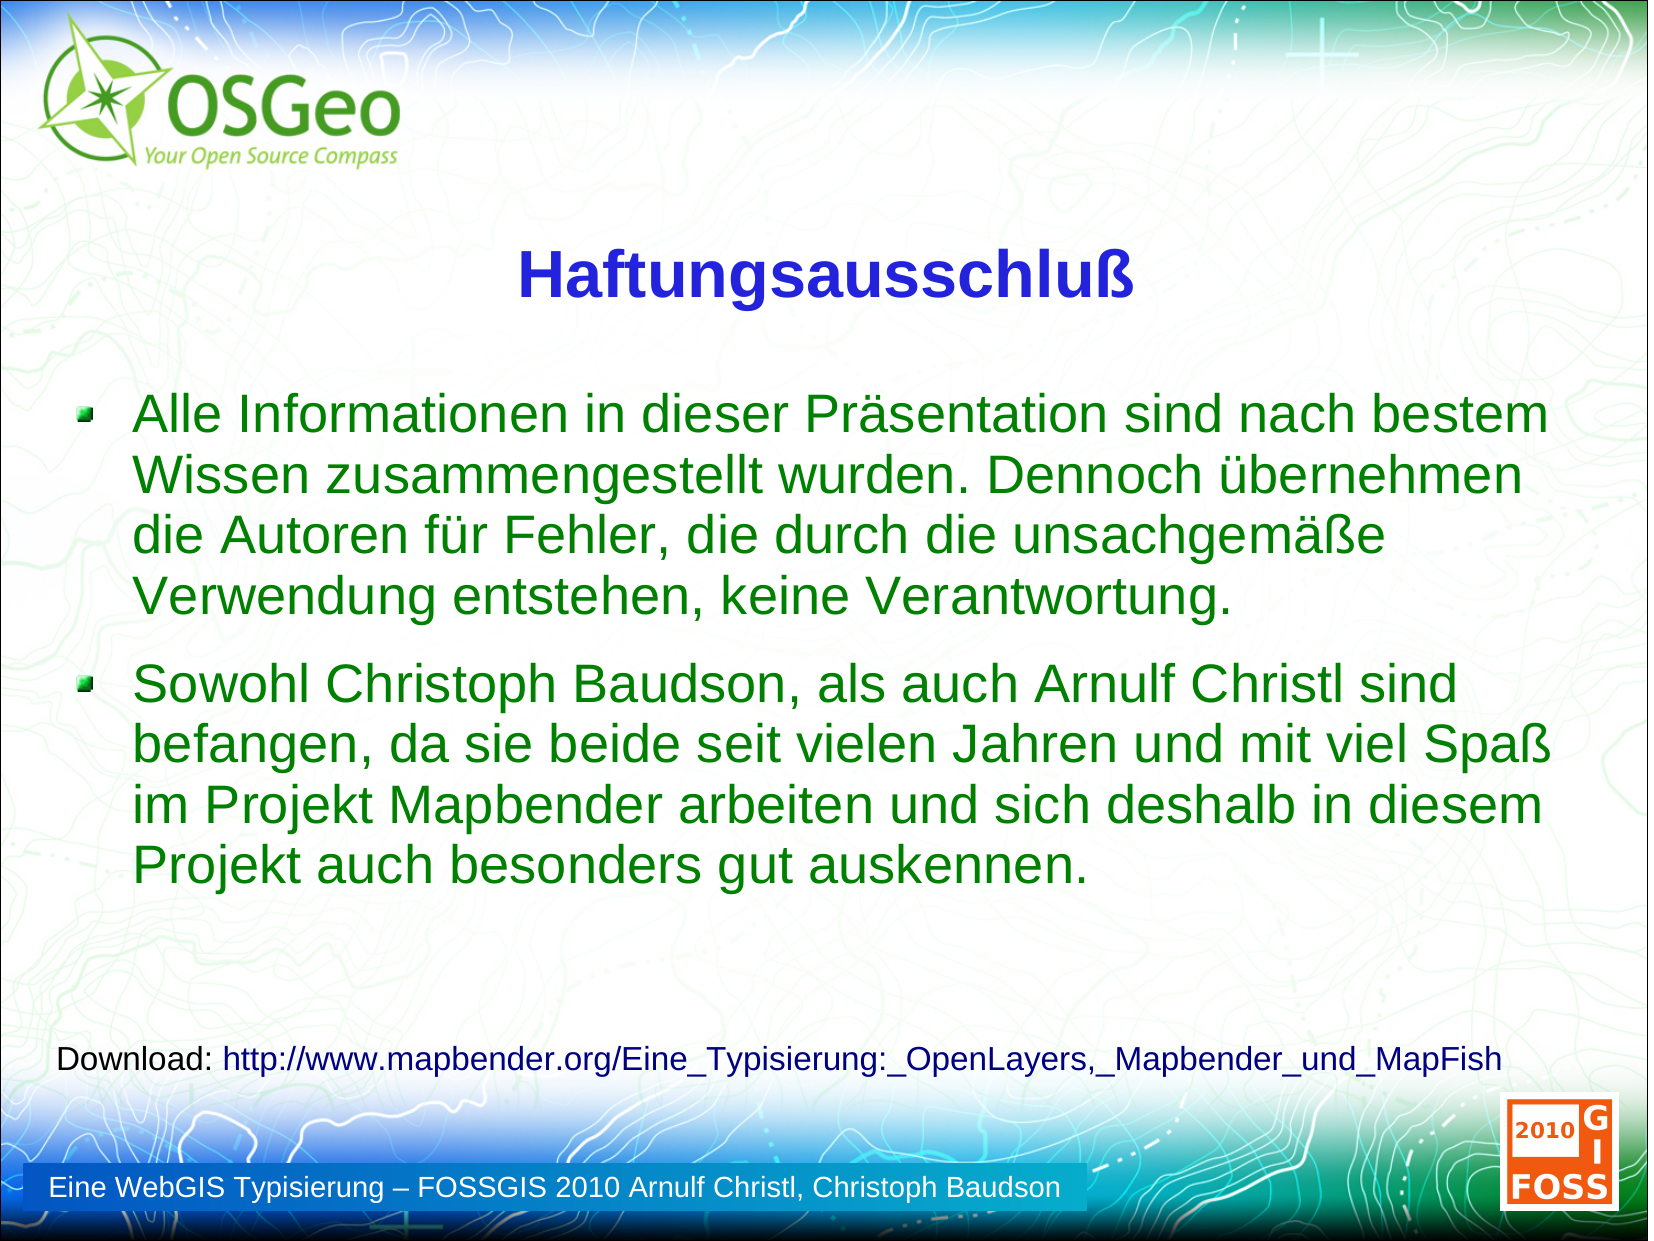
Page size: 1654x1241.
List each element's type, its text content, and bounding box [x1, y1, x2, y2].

title Haftungsausschluß [82, 200, 1571, 349]
text_box Download: http://www.mapbender.org/Eine_Typisierung:_OpenLayers,_Mapbender_und_MapFish [41, 1033, 1529, 1090]
picture [1, 1, 1647, 1240]
list Alle Informationen in dieser Präsentation sind nach bestem Wissen zusammengestellt wurden. Dennoch übernehmen die Autoren für Fehler, die durch die unsachgemäße Verwendung entstehen, keine Verantwortung. Sowohl Christoph Baudson, als auch Arnulf Christl sind befangen, da sie beide seit vielen Jahren und mit viel Spaß im Projekt Mapbender arbeiten und sich deshalb in diesem Projekt auch besonders gut auskennen. [76, 383, 1565, 1188]
